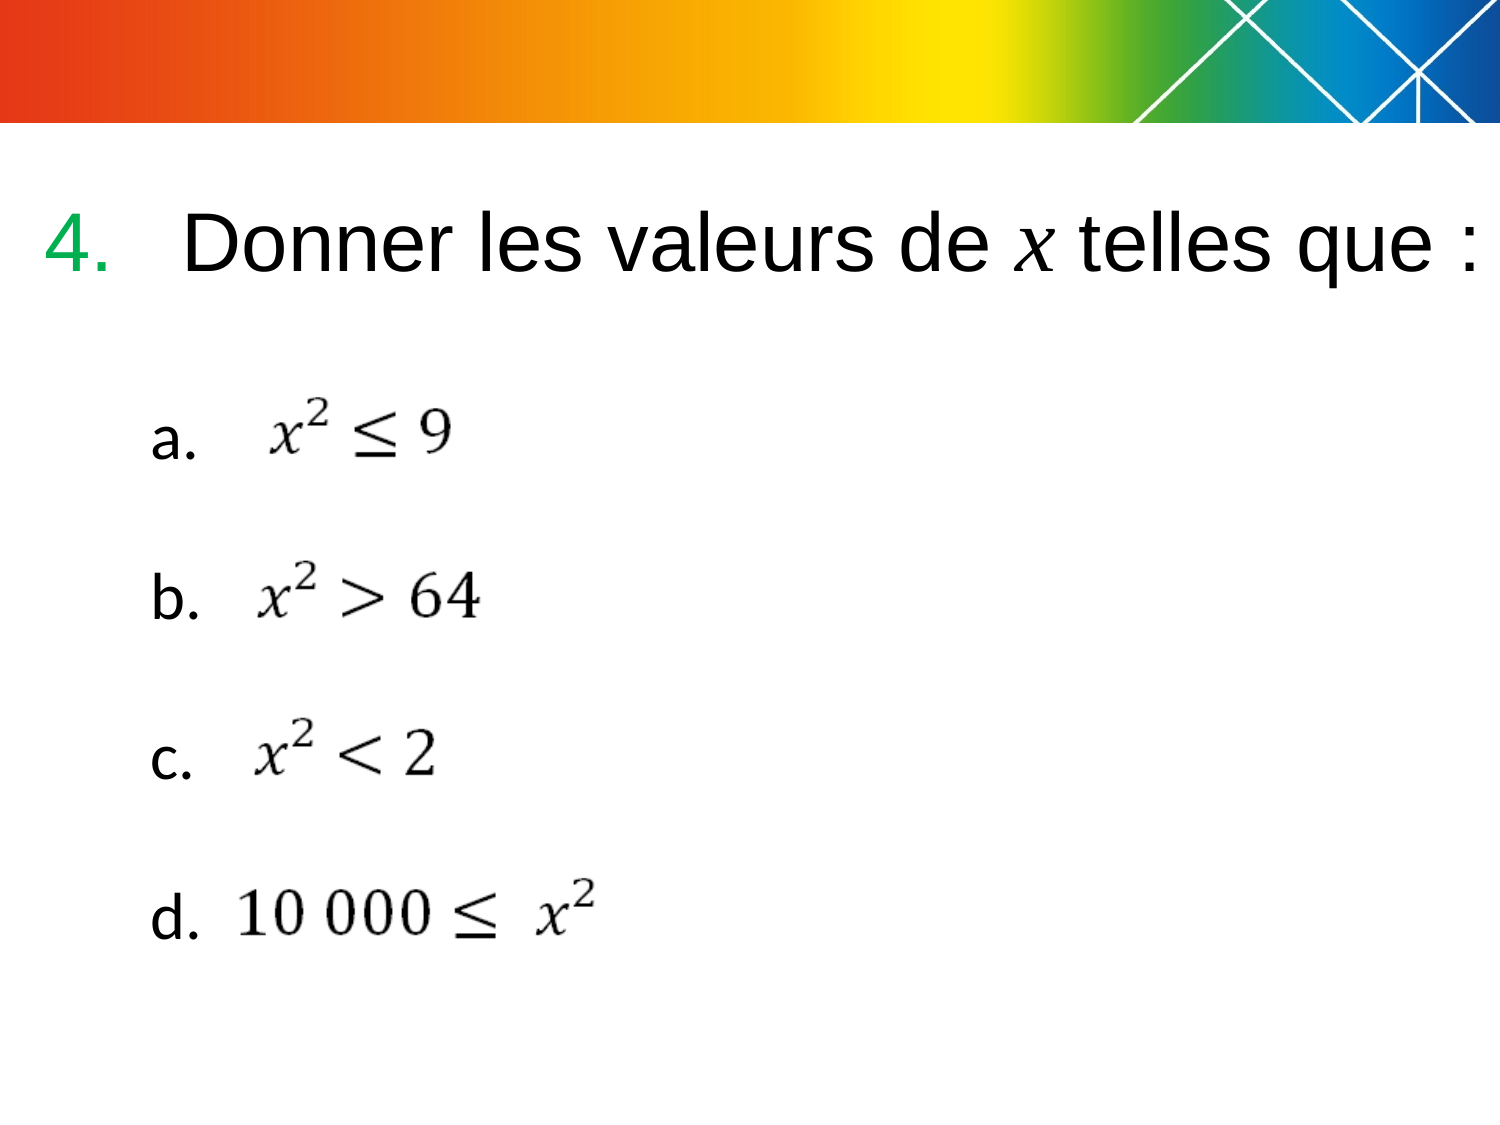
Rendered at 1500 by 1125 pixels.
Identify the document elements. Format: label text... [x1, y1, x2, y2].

picture [230, 704, 453, 791]
picture [1340, 0, 1500, 123]
text_box a. b. c. d. [135, 385, 691, 1041]
picture [0, 0, 1359, 123]
picture [230, 869, 635, 959]
title Donner les valeurs de x telles que : [29, 163, 1500, 305]
picture [230, 550, 507, 643]
picture [253, 385, 468, 477]
